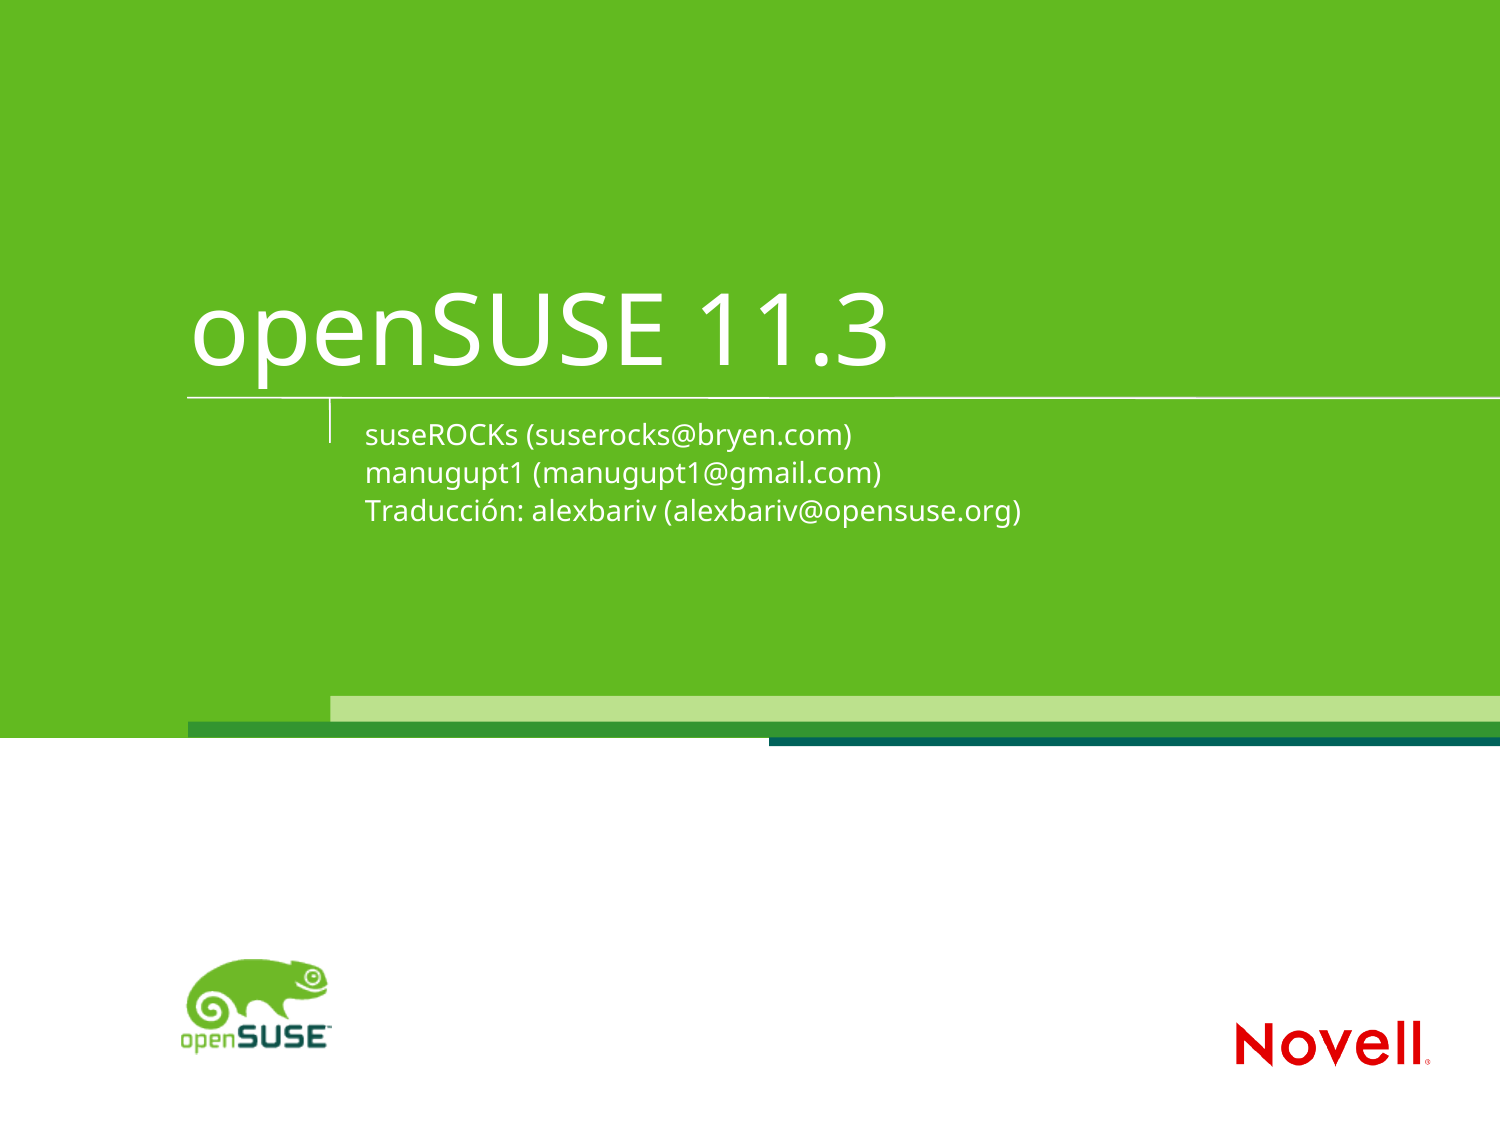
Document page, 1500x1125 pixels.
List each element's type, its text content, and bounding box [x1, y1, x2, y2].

subtitle suseROCKs (suserocks@bryen.com) manugupt1 (manugupt1@gmail.com) Traducción: alexbariv (alexbariv@opensuse.org) [350, 414, 1150, 525]
title openSUSE 11.3 [174, 137, 1388, 388]
picture [1227, 1013, 1438, 1074]
picture [181, 959, 332, 1055]
